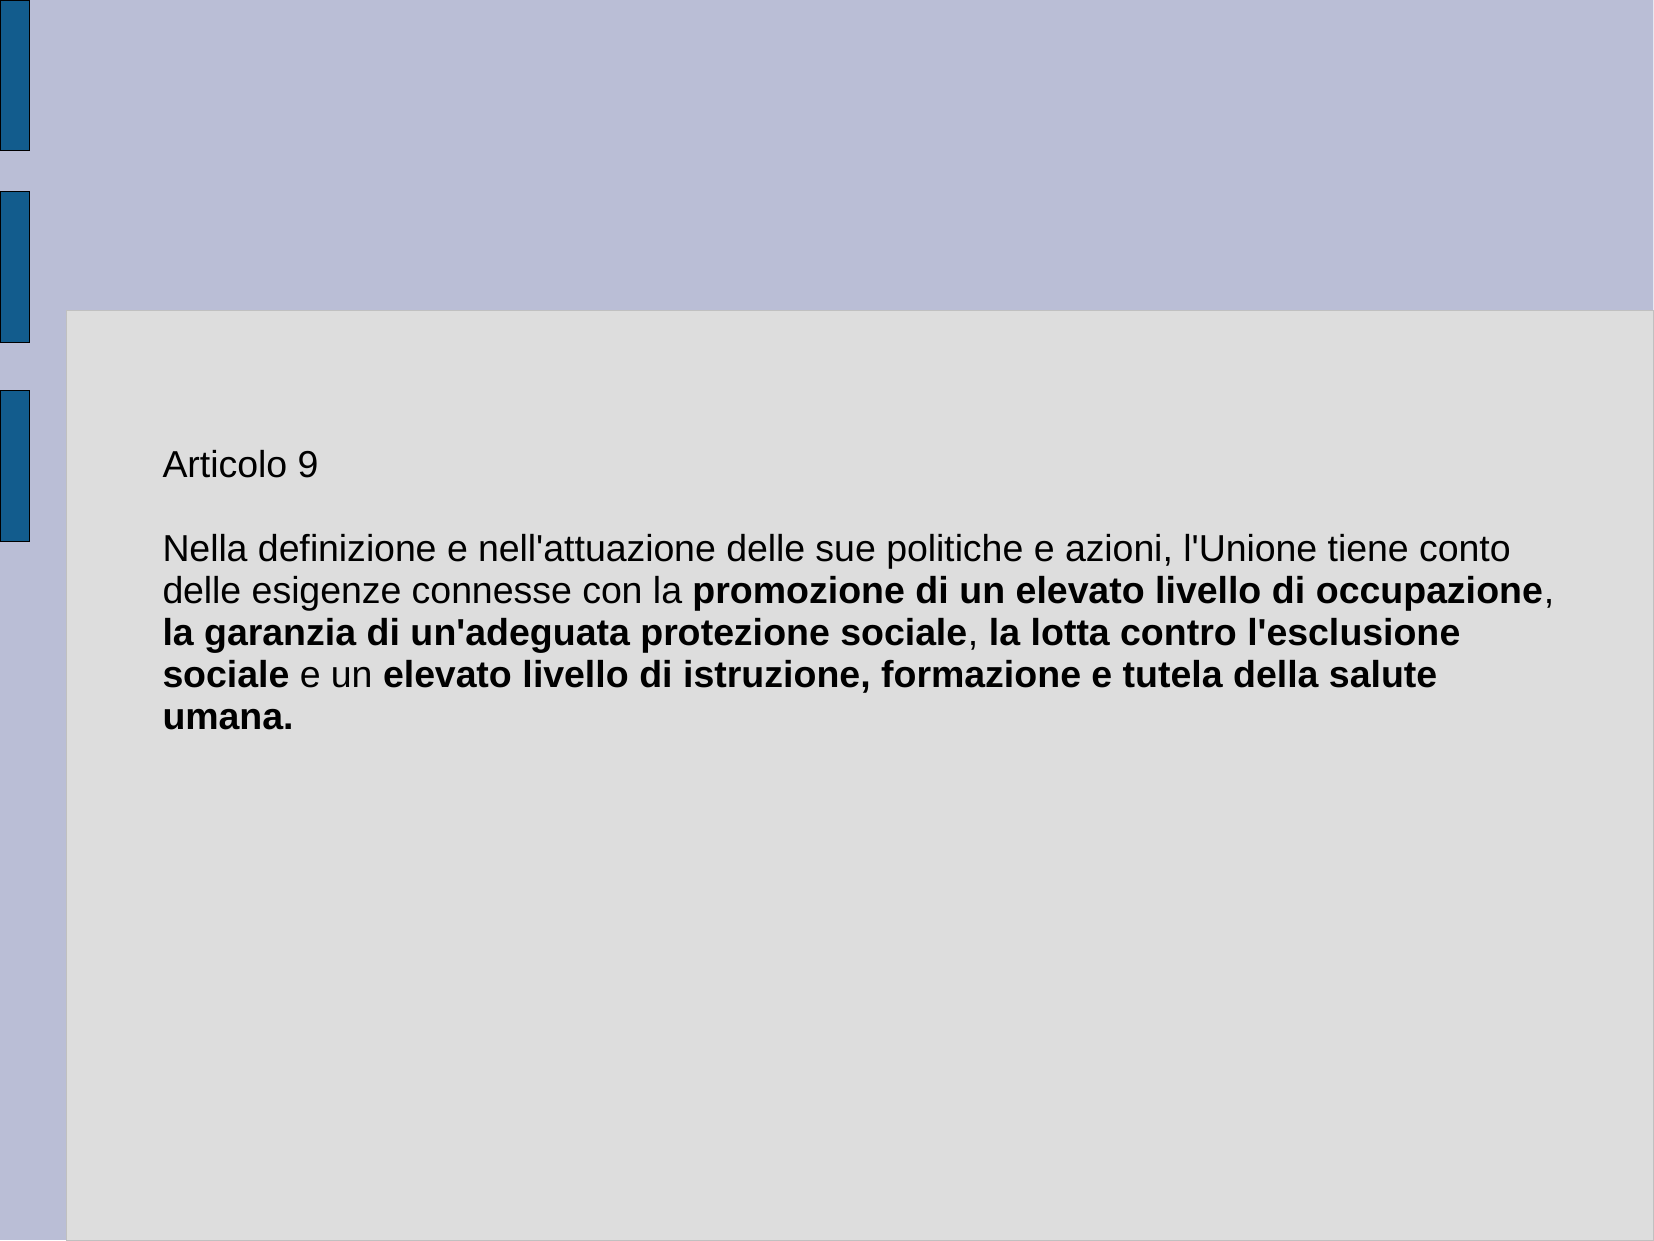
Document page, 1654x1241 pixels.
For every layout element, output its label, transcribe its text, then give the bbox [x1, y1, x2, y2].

text_box Articolo 9 Nella definizione e nell'attuazione delle sue politiche e azioni, l'Unione tiene conto delle esigenze connesse con la promozione di un elevato livello di occupazione, la garanzia di un'adeguata protezione sociale, la lotta contro l'esclusione sociale e un elevato livello di istruzione, formazione e tutela della salute umana. [147, 436, 1595, 708]
